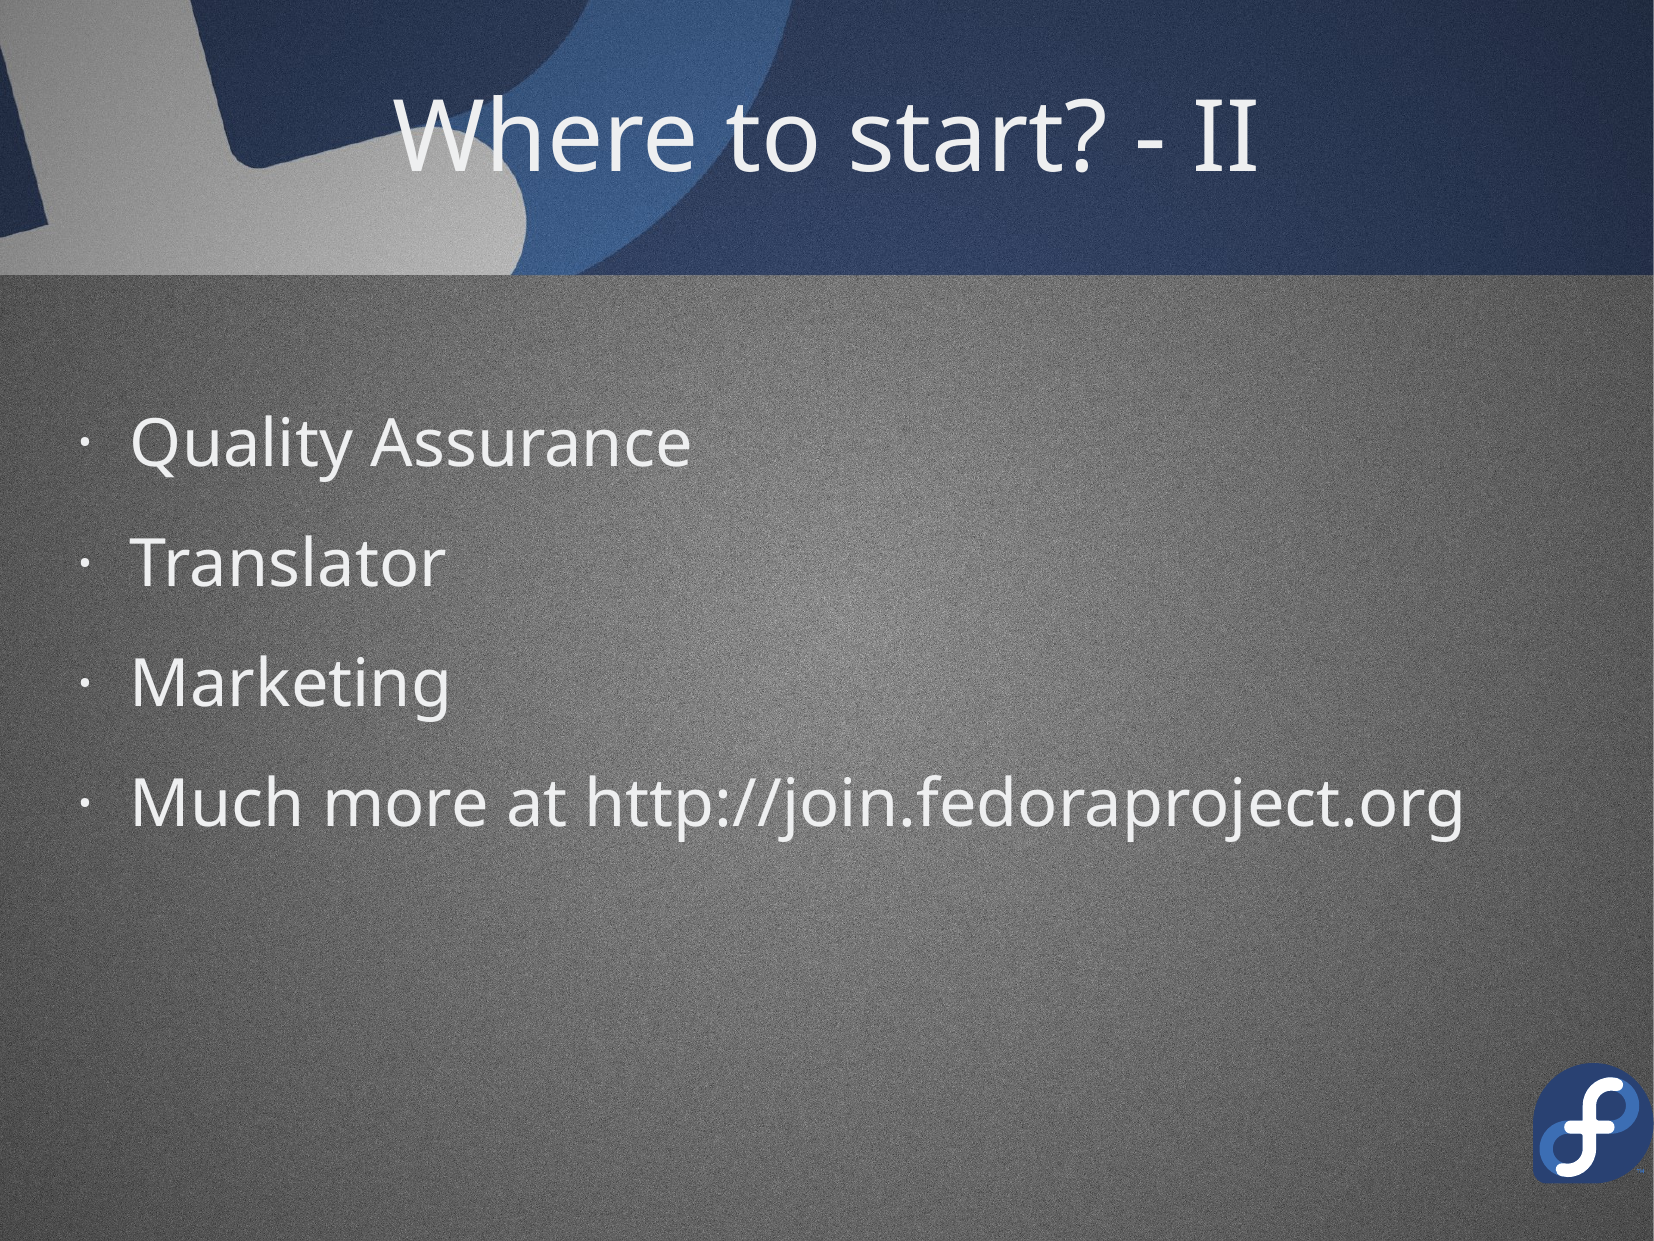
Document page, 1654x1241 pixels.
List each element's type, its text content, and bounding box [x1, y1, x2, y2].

title Where to start? - II [88, 29, 1565, 237]
list Quality Assurance Translator Marketing Much more at http://join.fedoraproject.org [59, 274, 1536, 984]
picture [0, 0, 1654, 1241]
